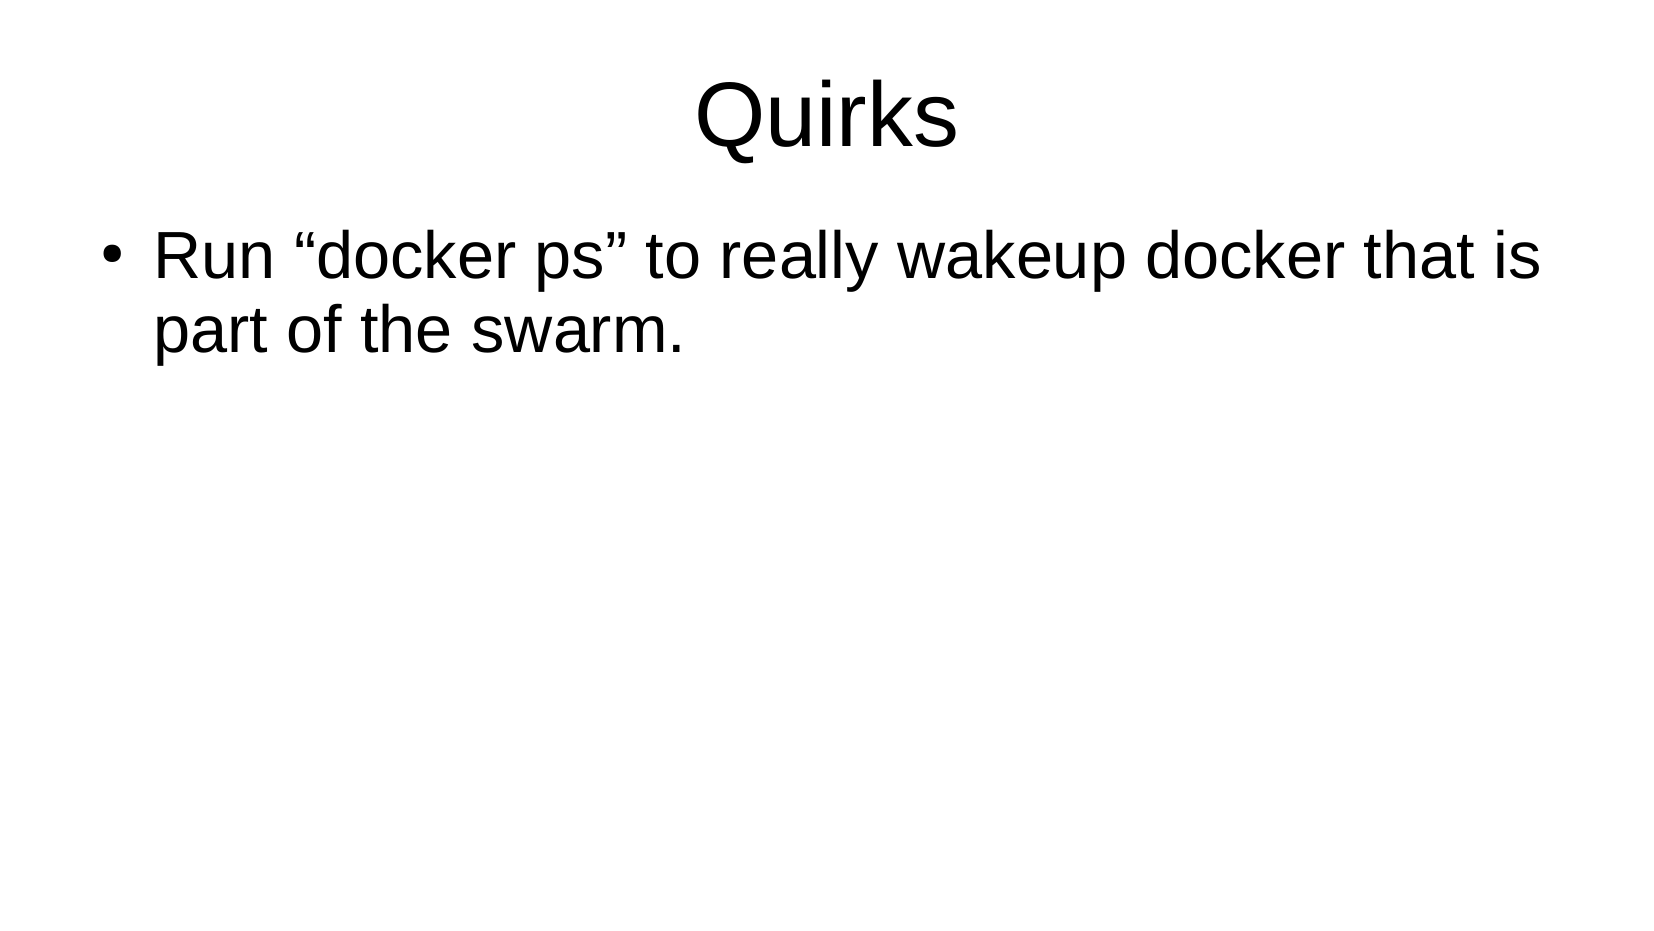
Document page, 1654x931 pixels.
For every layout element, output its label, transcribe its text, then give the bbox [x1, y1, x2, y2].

title Quirks [82, 37, 1571, 193]
list Run “docker ps” to really wakeup docker that is part of the swarm. [82, 217, 1571, 758]
